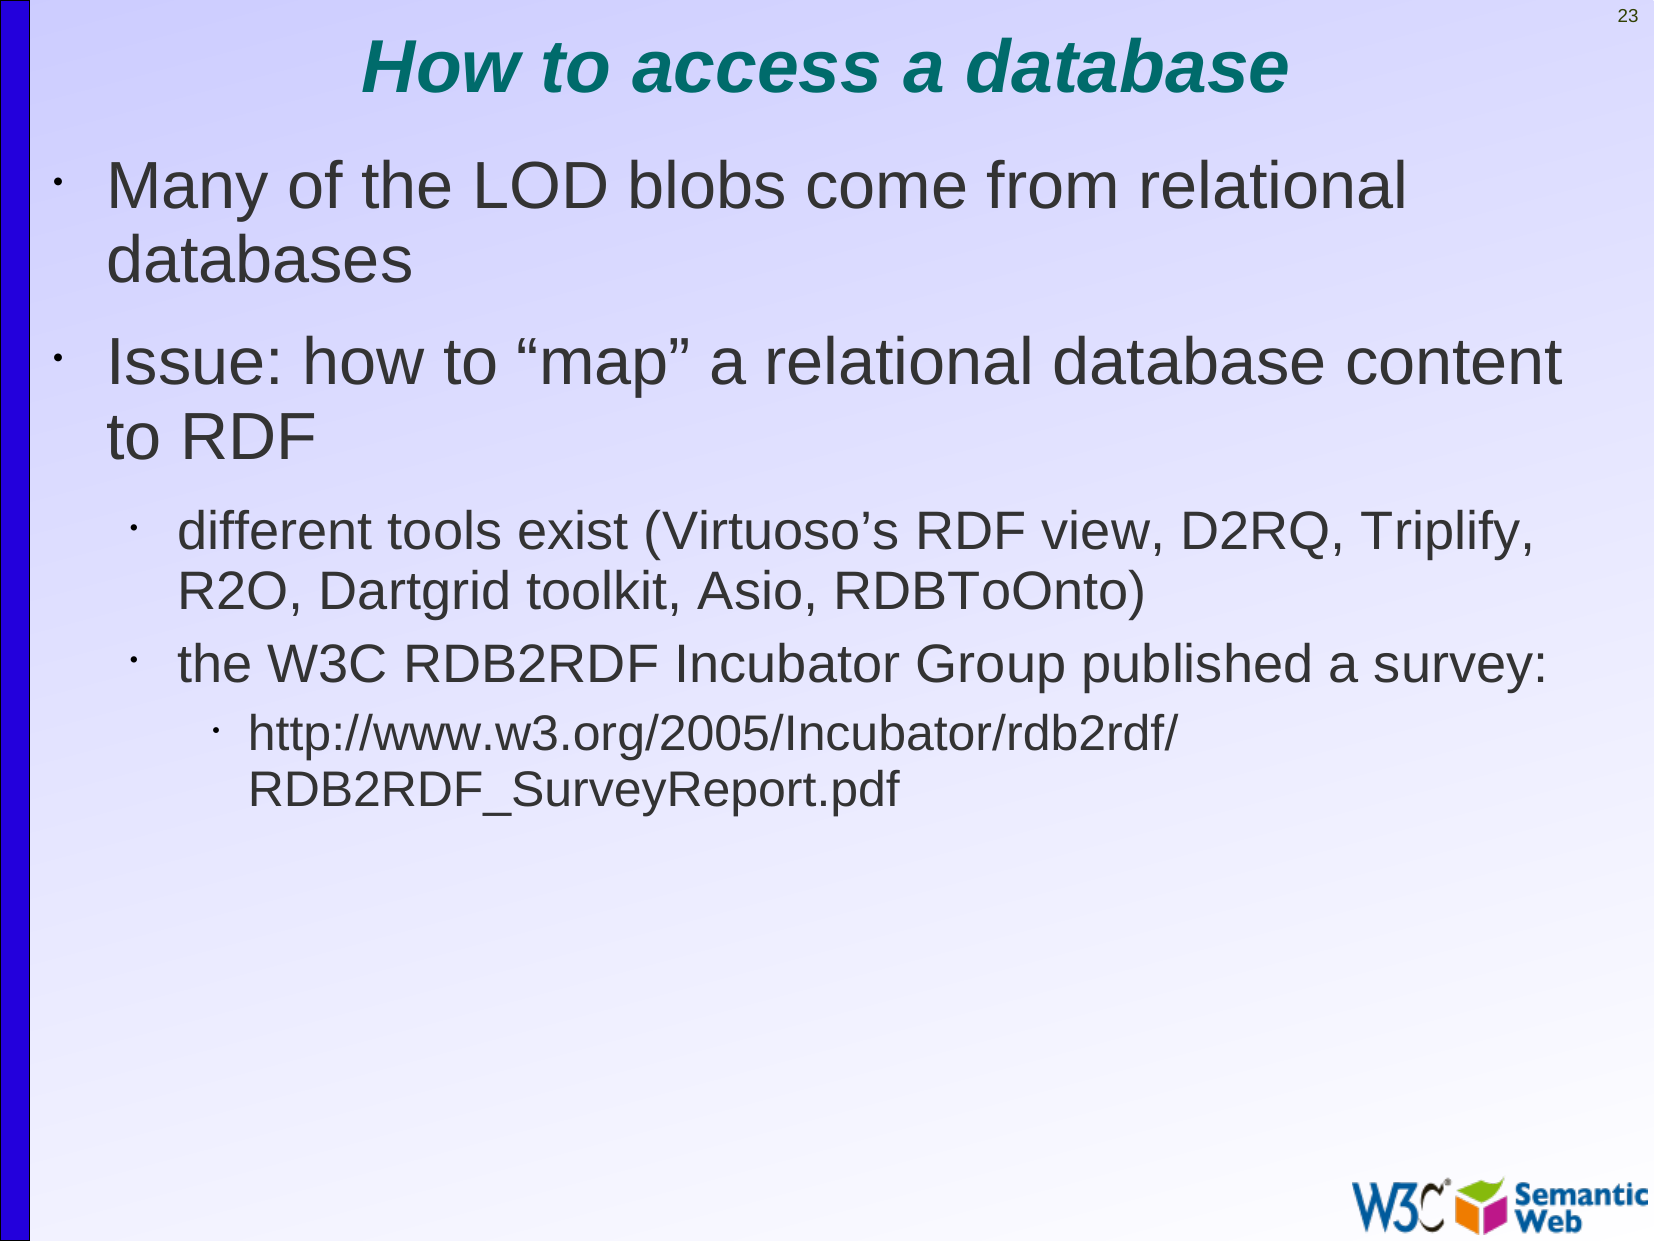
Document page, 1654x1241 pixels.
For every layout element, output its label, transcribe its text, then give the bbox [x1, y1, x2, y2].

list Many of the LOD blobs come from relational databases Issue: how to “map” a relational database content to RDF different tools exist (Virtuoso’s RDF view, D2RQ, Triplify, R2O, Dartgrid toolkit, Asio, RDBToOnto) the W3C RDB2RDF Incubator Group published a survey: http://www.w3.org/2005/Incubator/rdb2rdf/RDB2RDF_SurveyReport.pdf [35, 147, 1618, 1134]
title How to access a database [0, 5, 1654, 125]
picture [1352, 1175, 1648, 1235]
